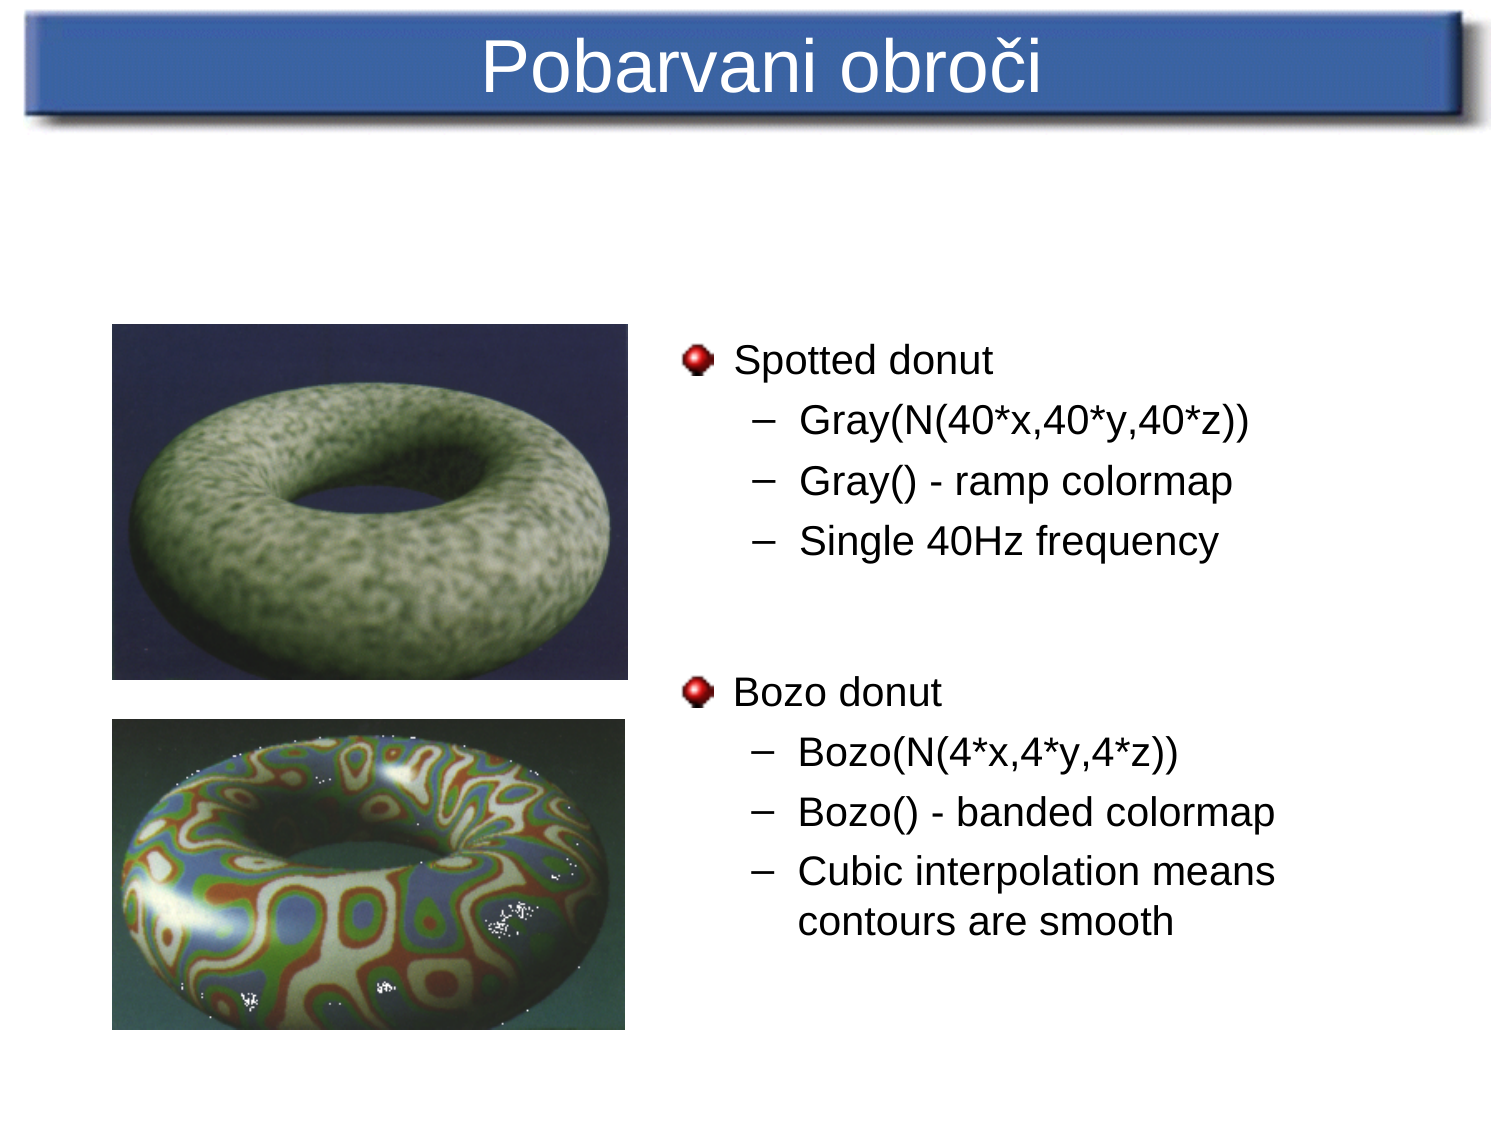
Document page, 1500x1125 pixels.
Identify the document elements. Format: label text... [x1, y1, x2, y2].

list Spotted donut Gray(N(40*x,40*y,40*z)) Gray() - ramp colormap Single 40Hz frequency [662, 324, 1413, 676]
picture [23, 8, 1491, 135]
title Pobarvani obroči [24, 0, 1500, 126]
chart [112, 719, 625, 1030]
chart [112, 324, 628, 680]
list Bozo donut Bozo(N(4*x,4*y,4*z)) Bozo() - banded colormap Cubic interpolation means contours are smooth [662, 657, 1388, 955]
